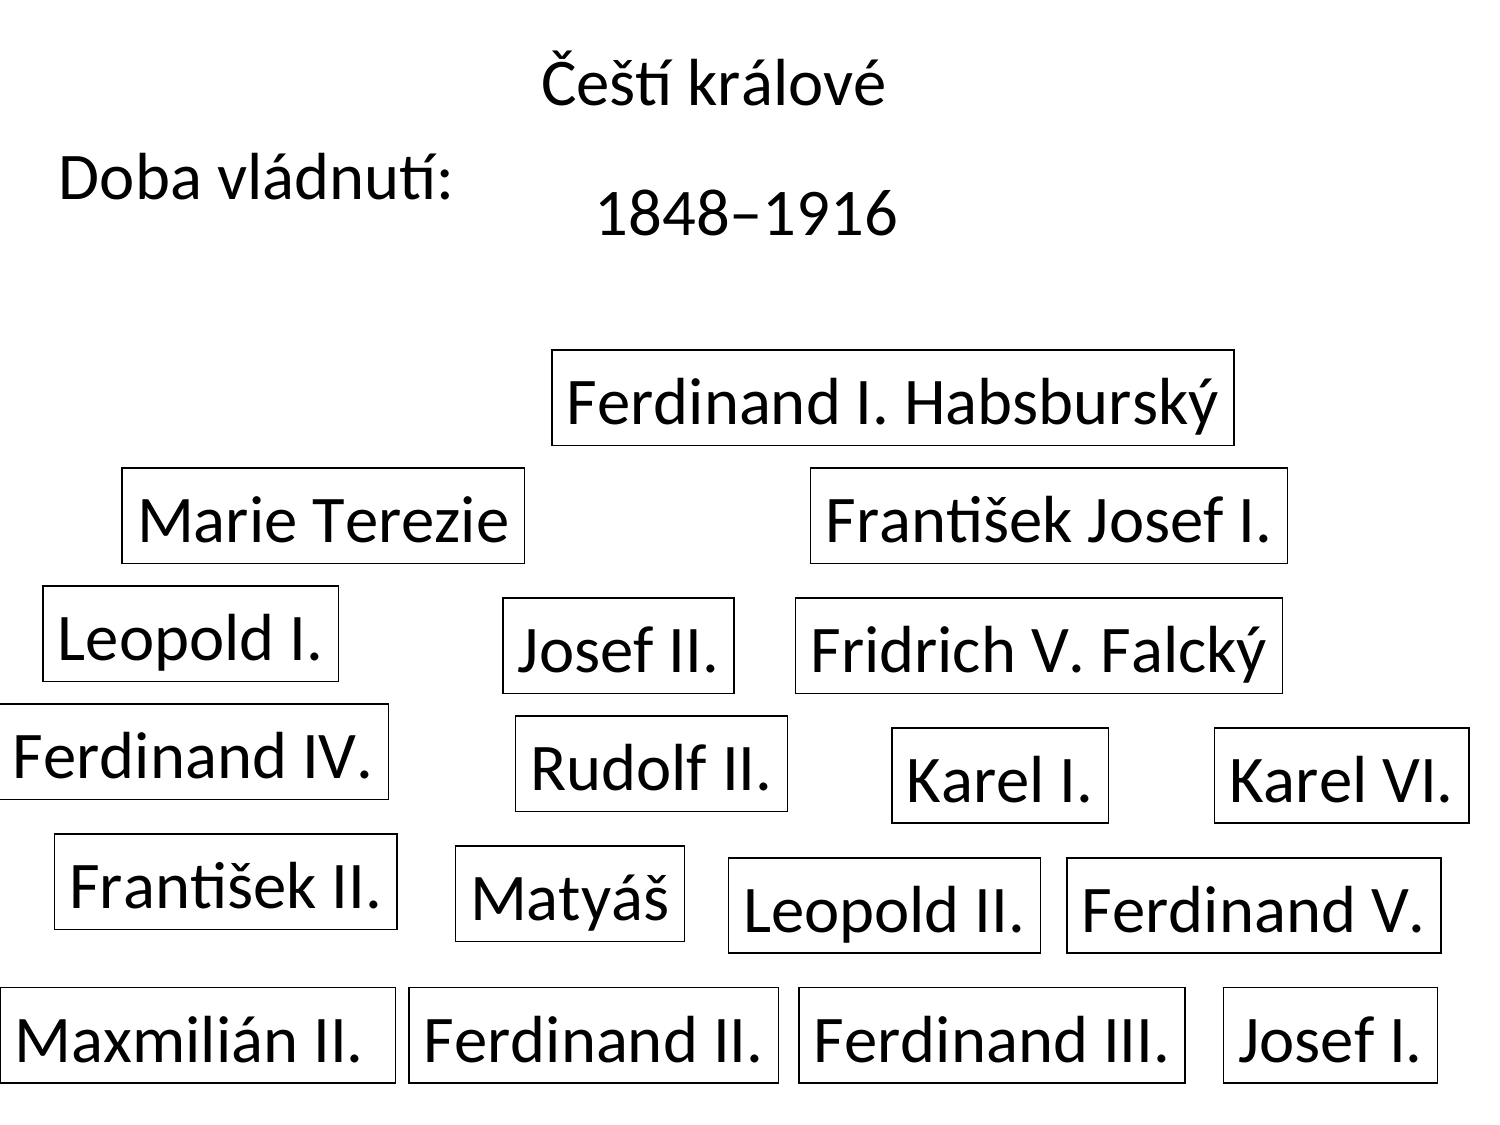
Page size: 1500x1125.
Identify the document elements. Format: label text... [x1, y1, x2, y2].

text_box Ferdinand IV. [0, 704, 389, 800]
text_box Ferdinand V. [1067, 857, 1441, 954]
text_box Maxmilián II. [0, 987, 396, 1084]
text_box František Josef I. [810, 467, 1288, 564]
text_box Ferdinand II. [408, 987, 779, 1084]
text_box Čeští králové [526, 30, 903, 127]
text_box Fridrich V. Falcký [795, 597, 1283, 694]
text_box Leopold I. [43, 586, 339, 682]
text_box Josef II. [503, 597, 735, 694]
text_box Ferdinand I. Habsburský [551, 349, 1234, 446]
text_box Doba vládnutí: [44, 125, 470, 221]
text_box Josef I. [1223, 987, 1438, 1084]
text_box Karel VI. [1214, 727, 1469, 824]
text_box František II. [54, 834, 398, 930]
text_box Rudolf II. [515, 716, 788, 812]
text_box Leopold II. [728, 857, 1041, 954]
text_box Karel I. [891, 727, 1109, 824]
text_box 1848–1916 [549, 160, 913, 257]
text_box Ferdinand III. [798, 987, 1186, 1084]
text_box Marie Terezie [122, 467, 525, 564]
text_box Matyáš [455, 846, 685, 942]
